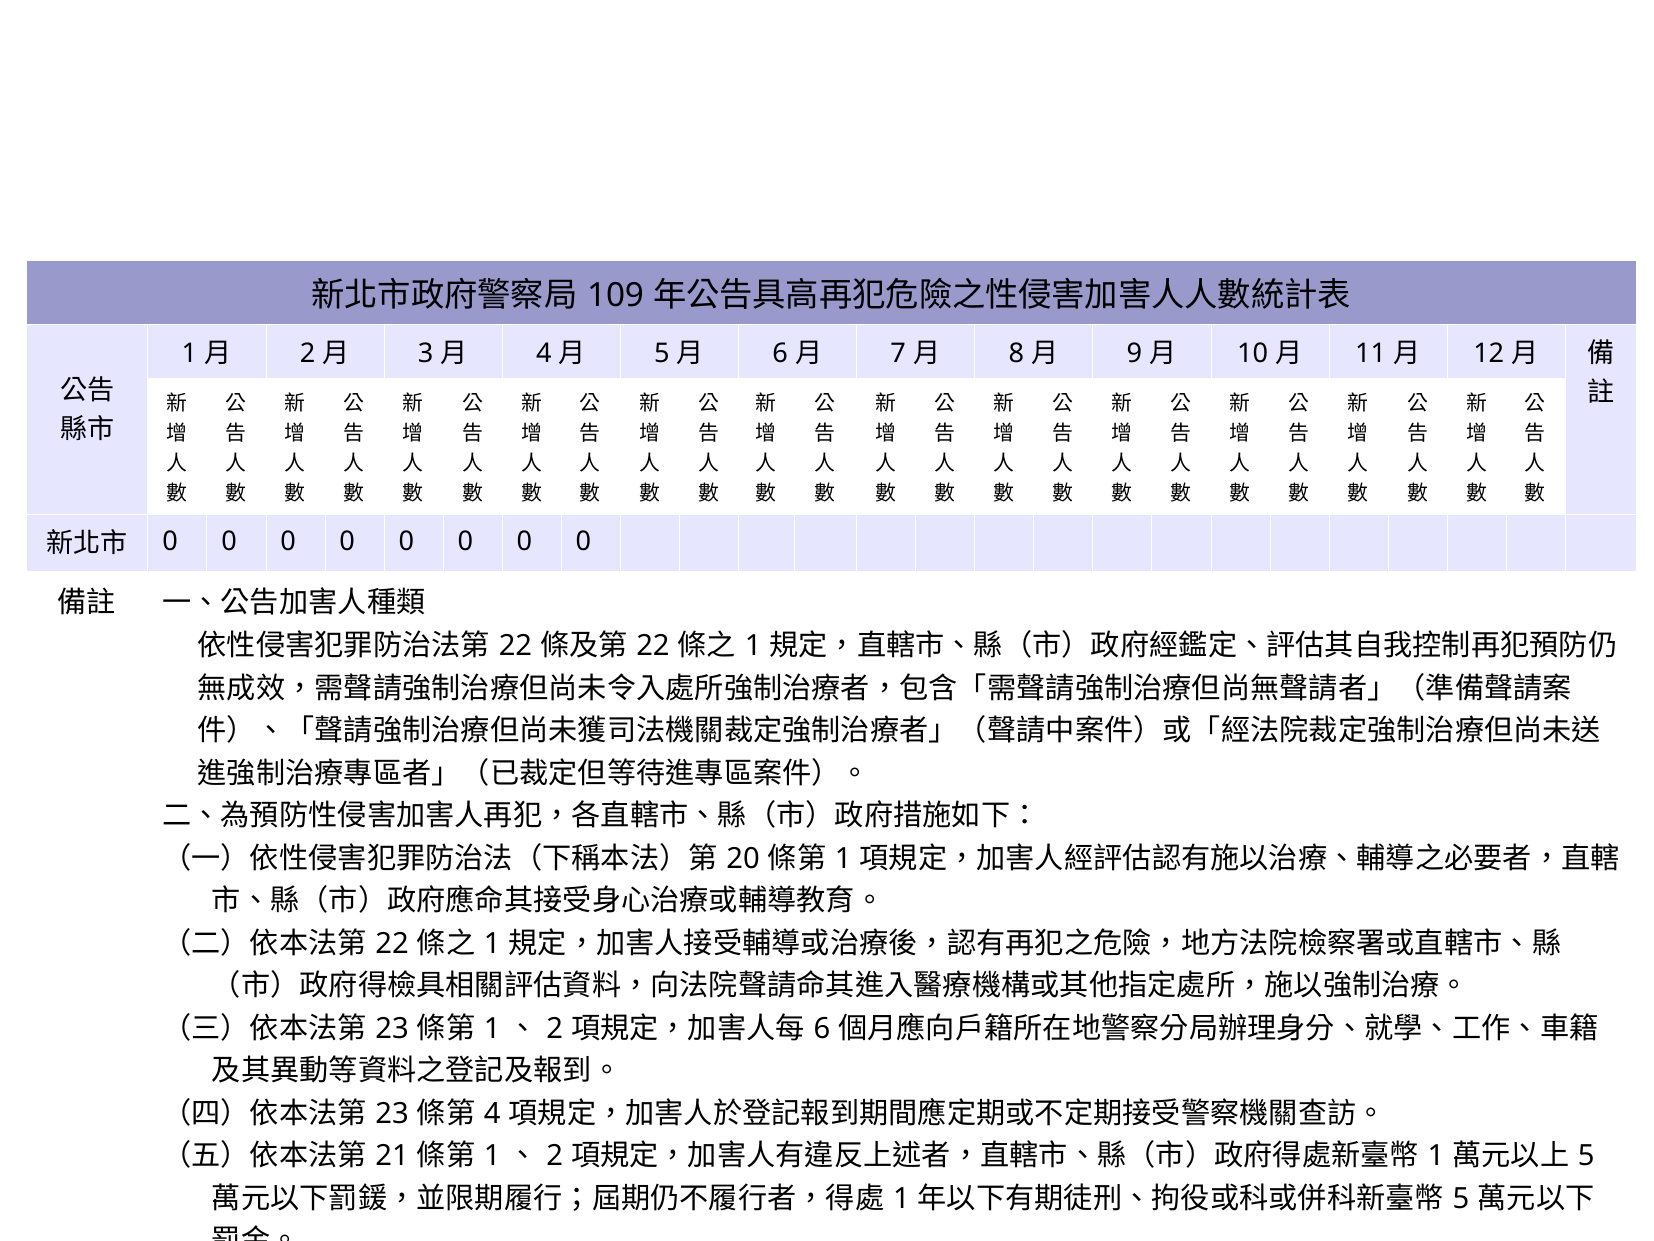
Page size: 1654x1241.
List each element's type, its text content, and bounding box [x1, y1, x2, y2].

table_cell 備註 [27, 572, 147, 1241]
table_cell [916, 515, 974, 571]
table_cell 0 [444, 515, 502, 571]
table_cell 公告 縣市 [27, 325, 147, 514]
table_cell 公告人數 [680, 379, 738, 514]
table_cell 12月 [1448, 325, 1565, 378]
table_cell 新北市 [27, 515, 147, 571]
table_cell 11月 [1330, 325, 1447, 378]
table_cell 0 [326, 515, 384, 571]
table_cell 新增人數 [1093, 379, 1151, 514]
table_cell 新增人數 [1212, 379, 1270, 514]
table_cell [795, 515, 856, 571]
table_cell [1330, 515, 1388, 571]
table_cell 1月 [148, 325, 266, 378]
table_cell 一、公告加害人種類 依性侵害犯罪防治法第22條及第22條之1規定，直轄市、縣（市）政府經鑑定、評估其自我控制再犯預防仍無成效，需聲請強制治療但尚未令入處所強制治療者，包含「需聲請強制治療但尚無聲請者」（準備聲請案件）、「聲請強制治療但尚未獲司法機關裁定強制治療者」（聲請中案件）或「經法院裁定強制治療但尚未送進強制治療專區者」（已裁定但等待進專區案件）。 二、為預防性侵害加害人再犯，各直轄市、縣（市）政府措施如下： （一）依性侵害犯罪防治法（下稱本法）第20條第1項規定，加害人經評估認有施以治療、輔導之必要者，直轄市、縣（市）政府應命其接受身心治療或輔導教育。 （二）依本法第22條之1規定，加害人接受輔導或治療後，認有再犯之危險，地方法院檢察署或直轄市、縣（市）政府得檢具相關評估資料，向法院聲請命其進入醫療機構或其他指定處所，施以強制治療。 （三）依本法第23條第1、2項規定，加害人每6個月應向戶籍所在地警察分局辦理身分、就學、工作、車籍及其異動等資料之登記及報到。 （四）依本法第23條第4項規定，加害人於登記報到期間應定期或不定期接受警察機關查訪。 （五）依本法第21條第1、2項規定，加害人有違反上述者，直轄市、縣（市）政府得處新臺幣1萬元以上5萬元以下罰鍰，並限期履行；屆期仍不履行者，得處1年以下有期徒刑、拘役或科或併科新臺幣5萬元以下罰金。 （六）請留意周遭環境，發現可疑人、事、物，請儘速報警，以確保自身安全。 [148, 572, 1636, 1241]
table_cell 0 [267, 515, 325, 571]
table_cell 5月 [621, 325, 738, 378]
table_cell 10月 [1212, 325, 1329, 378]
table_cell 新增人數 [739, 379, 794, 514]
table_cell 公告人數 [444, 379, 502, 514]
table_cell [975, 515, 1033, 571]
table_cell 公告人數 [1034, 379, 1092, 514]
table_cell 新增人數 [975, 379, 1033, 514]
table_cell [1566, 515, 1636, 571]
table_cell [1389, 515, 1447, 571]
table_cell 新增人數 [857, 379, 915, 514]
table_cell 公告人數 [1389, 379, 1447, 514]
table_cell 新增人數 [1330, 379, 1388, 514]
table_cell 公告人數 [1507, 379, 1565, 514]
table_cell 公告人數 [916, 379, 974, 514]
table_cell [857, 515, 915, 571]
table_cell 公告人數 [795, 379, 856, 514]
table_cell 8月 [975, 325, 1092, 378]
table_cell [1034, 515, 1092, 571]
table_cell 新增人數 [621, 379, 679, 514]
table_cell 2月 [267, 325, 384, 378]
table_cell 7月 [857, 325, 974, 378]
table_cell 0 [385, 515, 443, 571]
table_cell 3月 [385, 325, 502, 378]
table_cell 新增人數 [1448, 379, 1506, 514]
table_cell 新增人數 [267, 379, 325, 514]
table_cell 新增人數 [385, 379, 443, 514]
table_cell 0 [207, 515, 266, 571]
table_cell [1212, 515, 1270, 571]
table_cell [1507, 515, 1565, 571]
table_cell 公告人數 [326, 379, 384, 514]
table_cell 公告人數 [1271, 379, 1329, 514]
table_cell [1448, 515, 1506, 571]
table_cell 9月 [1093, 325, 1211, 378]
table_cell [1152, 515, 1211, 571]
table_cell 0 [148, 515, 206, 571]
table_cell [739, 515, 794, 571]
table_cell 0 [562, 515, 620, 571]
table_cell 備註 [1566, 325, 1636, 514]
table_cell 新增人數 [503, 379, 561, 514]
table_cell [621, 515, 679, 571]
table_cell 6月 [739, 325, 856, 378]
table_cell [1093, 515, 1151, 571]
table_cell [1271, 515, 1329, 571]
table_cell 公告人數 [562, 379, 620, 514]
table_cell [680, 515, 738, 571]
table_cell 公告人數 [207, 379, 266, 514]
table_cell 0 [503, 515, 561, 571]
table_cell 4月 [503, 325, 620, 378]
table_cell 新增人數 [148, 379, 206, 514]
table_cell 公告人數 [1152, 379, 1211, 514]
table_header 新北市政府警察局109年公告具高再犯危險之性侵害加害人人數統計表 [27, 261, 1636, 324]
